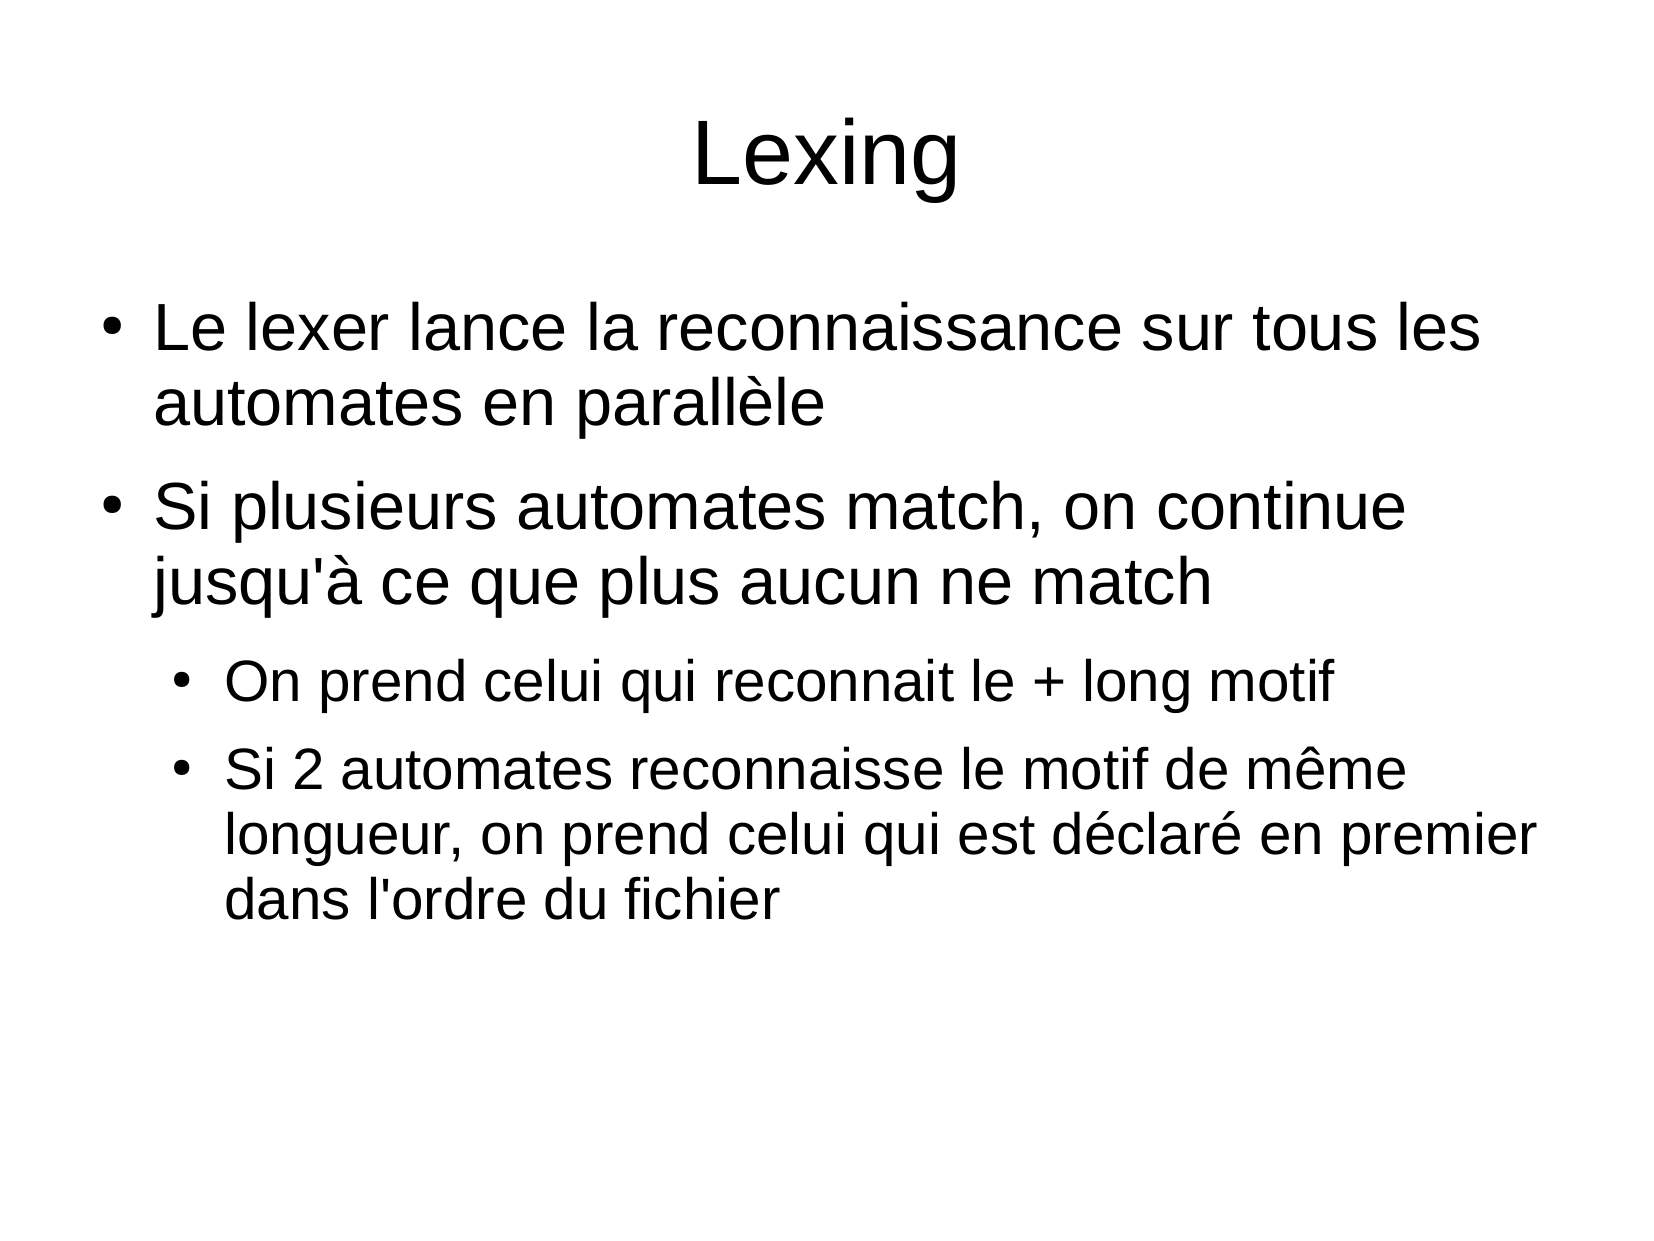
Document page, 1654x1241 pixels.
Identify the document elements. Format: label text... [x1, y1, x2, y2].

title Lexing [82, 56, 1571, 250]
list Le lexer lance la reconnaissance sur tous les automates en parallèle Si plusieurs automates match, on continue jusqu'à ce que plus aucun ne match On prend celui qui reconnait le + long motif Si 2 automates reconnaisse le motif de même longueur, on prend celui qui est déclaré en premier dans l'ordre du fichier [82, 290, 1571, 1094]
